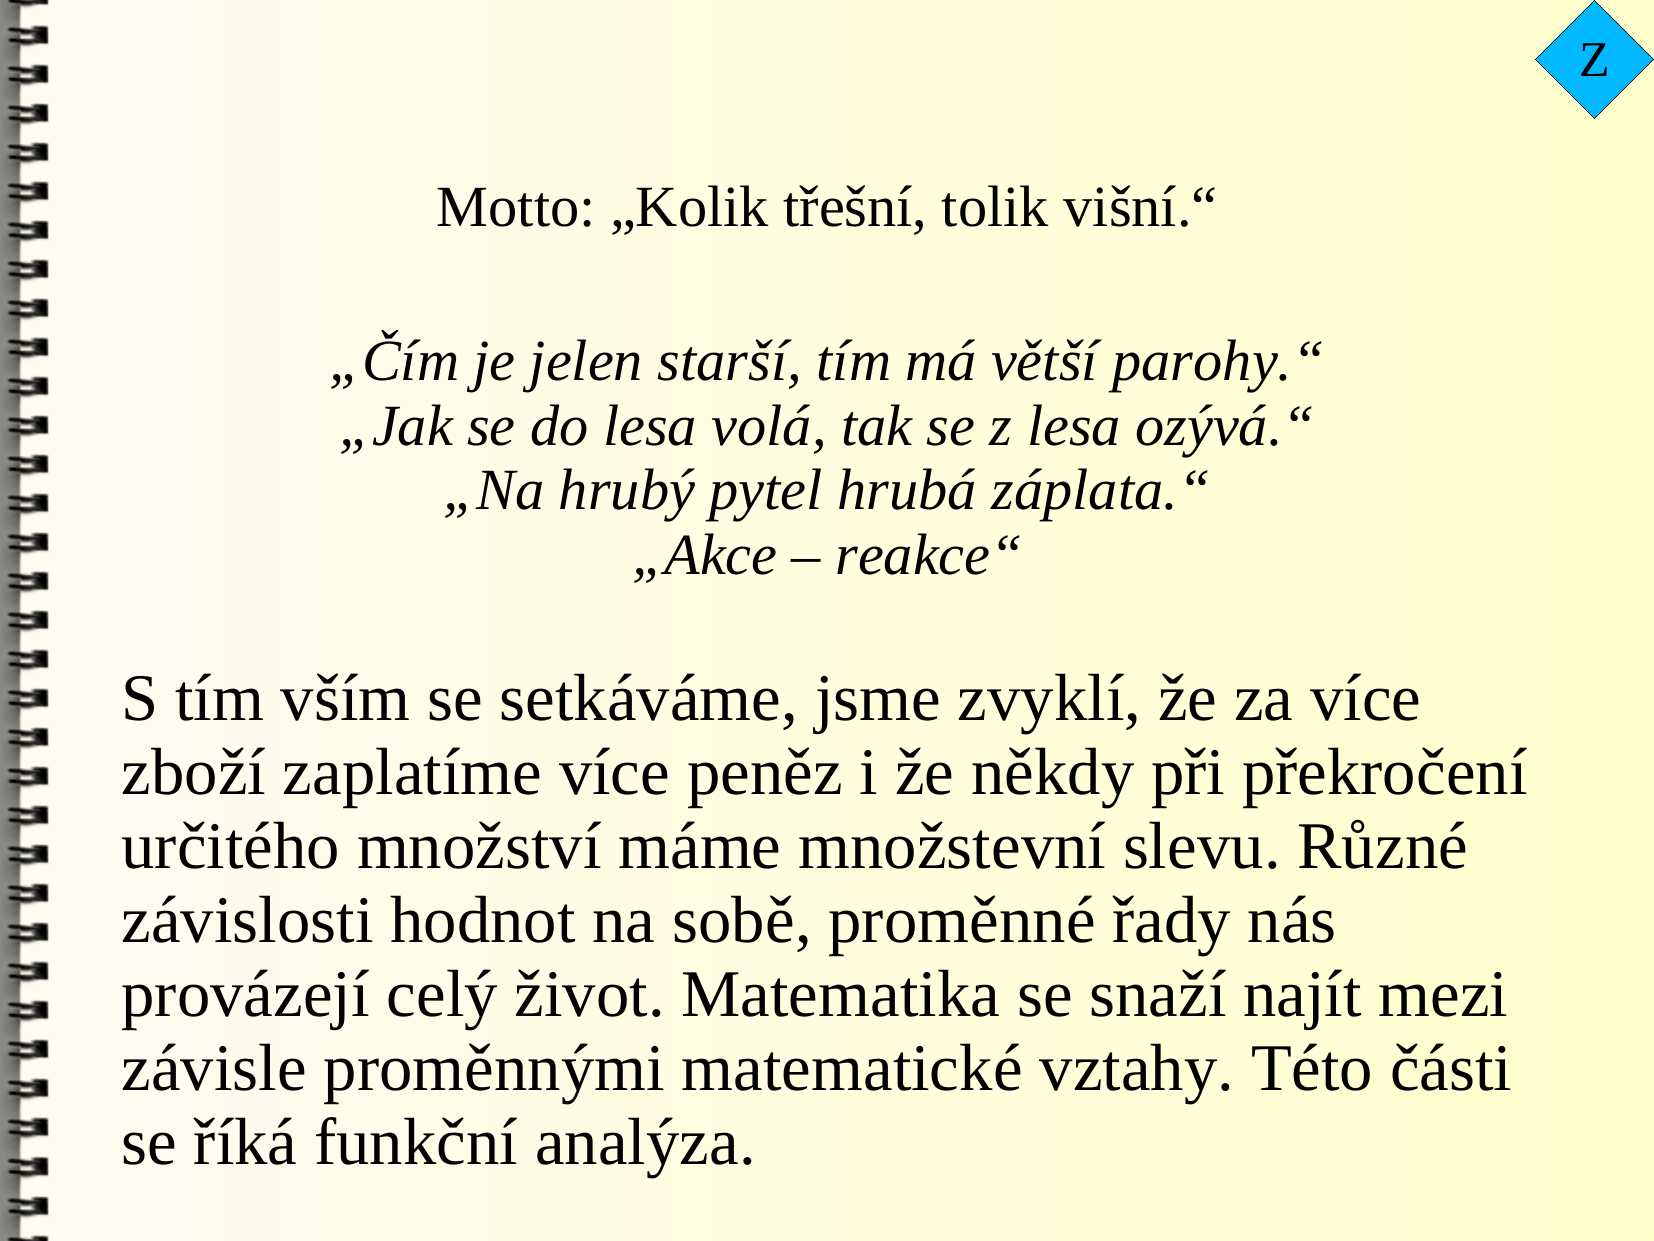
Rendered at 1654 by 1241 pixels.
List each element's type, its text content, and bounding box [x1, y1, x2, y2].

picture [0, 0, 1654, 1241]
text_box Z [1535, 0, 1654, 119]
subtitle „Čím je jelen starší, tím má větší parohy.“ „Jak se do lesa volá, tak se z lesa ozývá.“ „Na hrubý pytel hrubá záplata.“ „Akce – reakce“ S tím vším se setkáváme, jsme zvyklí, že za více zboží zaplatíme více peněz i že někdy při překročení určitého množství máme množstevní slevu. Různé závislosti hodnot na sobě, proměnné řady nás provázejí celý život. Matematika se snaží najít mezi závisle proměnnými matematické vztahy. Této části se říká funkční analýza. [121, 328, 1534, 1180]
title Motto: „Kolik třešní, tolik višní.“ [121, 102, 1534, 311]
